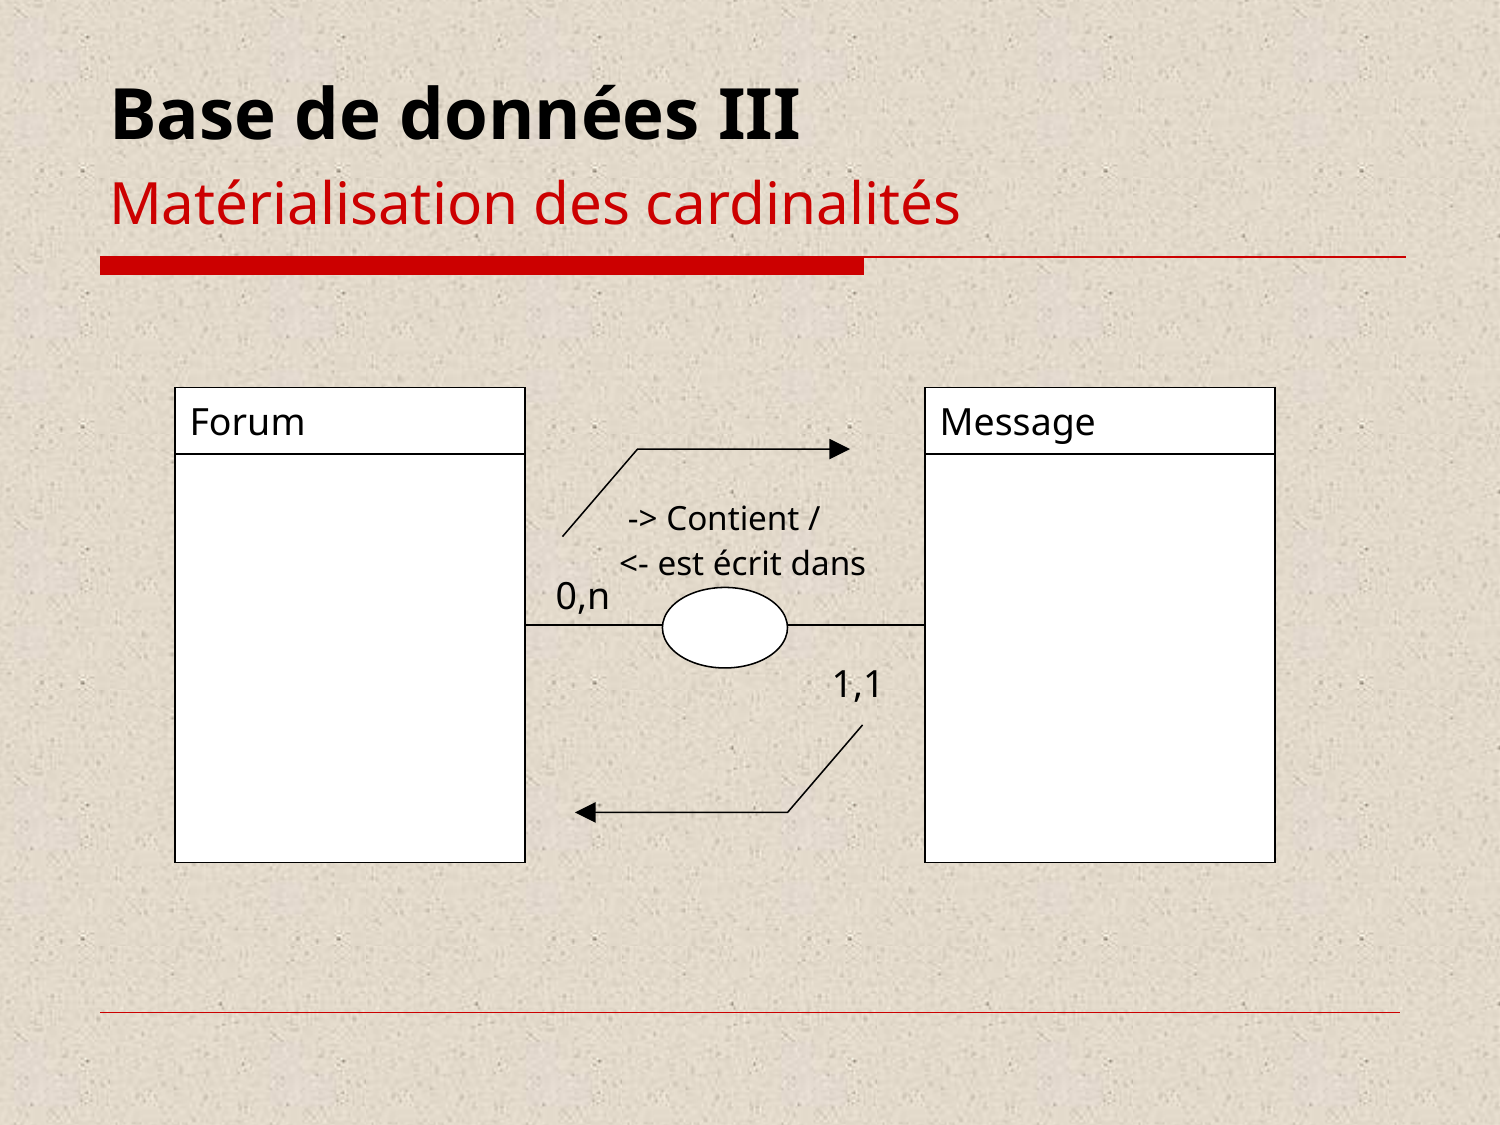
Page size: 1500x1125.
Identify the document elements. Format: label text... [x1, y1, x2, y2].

text_box 1,1 [816, 649, 900, 717]
text_box -> Contient / <- est écrit dans [604, 487, 882, 594]
text_box [662, 594, 788, 668]
text_box [174, 454, 525, 863]
text_box Message [924, 387, 1276, 454]
text_box [924, 454, 1275, 863]
title Base de données III Matérialisation des cardinalités [94, 49, 1407, 250]
picture [0, 0, 1500, 1125]
text_box Forum [174, 387, 526, 454]
text_box 0,n [540, 562, 626, 629]
